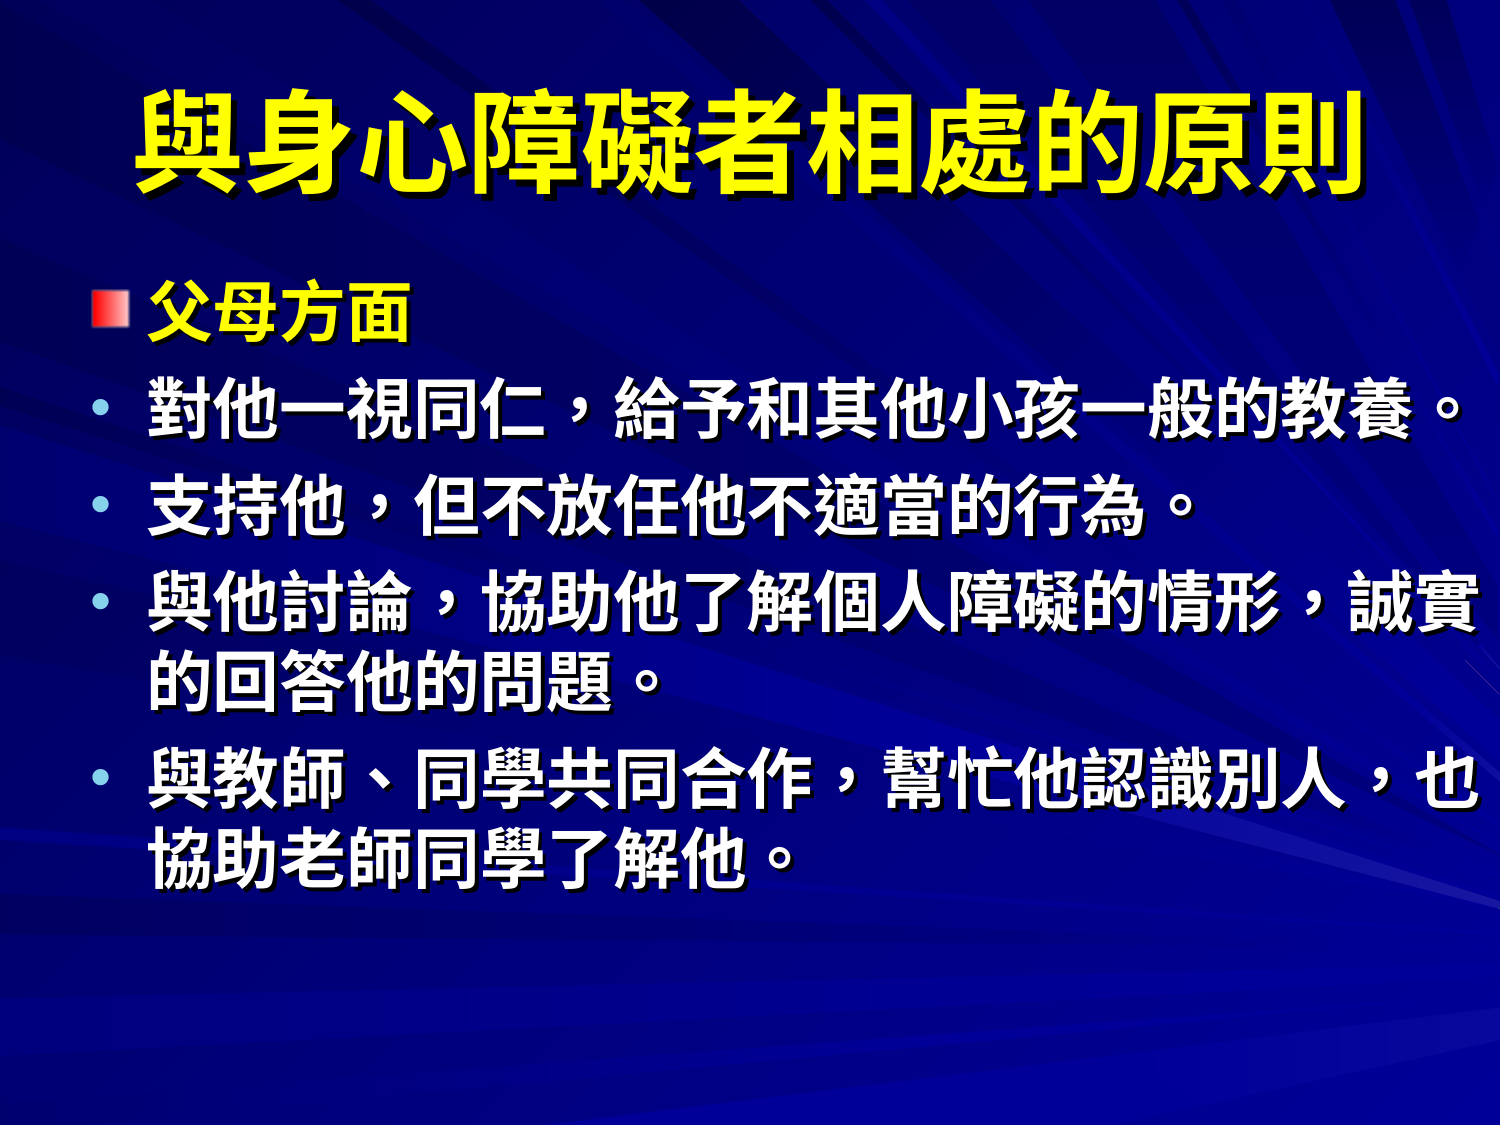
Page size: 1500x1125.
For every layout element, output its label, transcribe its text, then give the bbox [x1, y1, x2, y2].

list 父母方面 對他一視同仁，給予和其他小孩一般的教養。 支持他，但不放任他不適當的行為。 與他討論，協助他了解個人障礙的情形，誠實的回答他的問題。 與教師、同學共同合作，幫忙他認識別人，也協助老師同學了解他。 [75, 262, 1500, 1006]
title 與身心障礙者相處的原則 [75, 45, 1426, 234]
